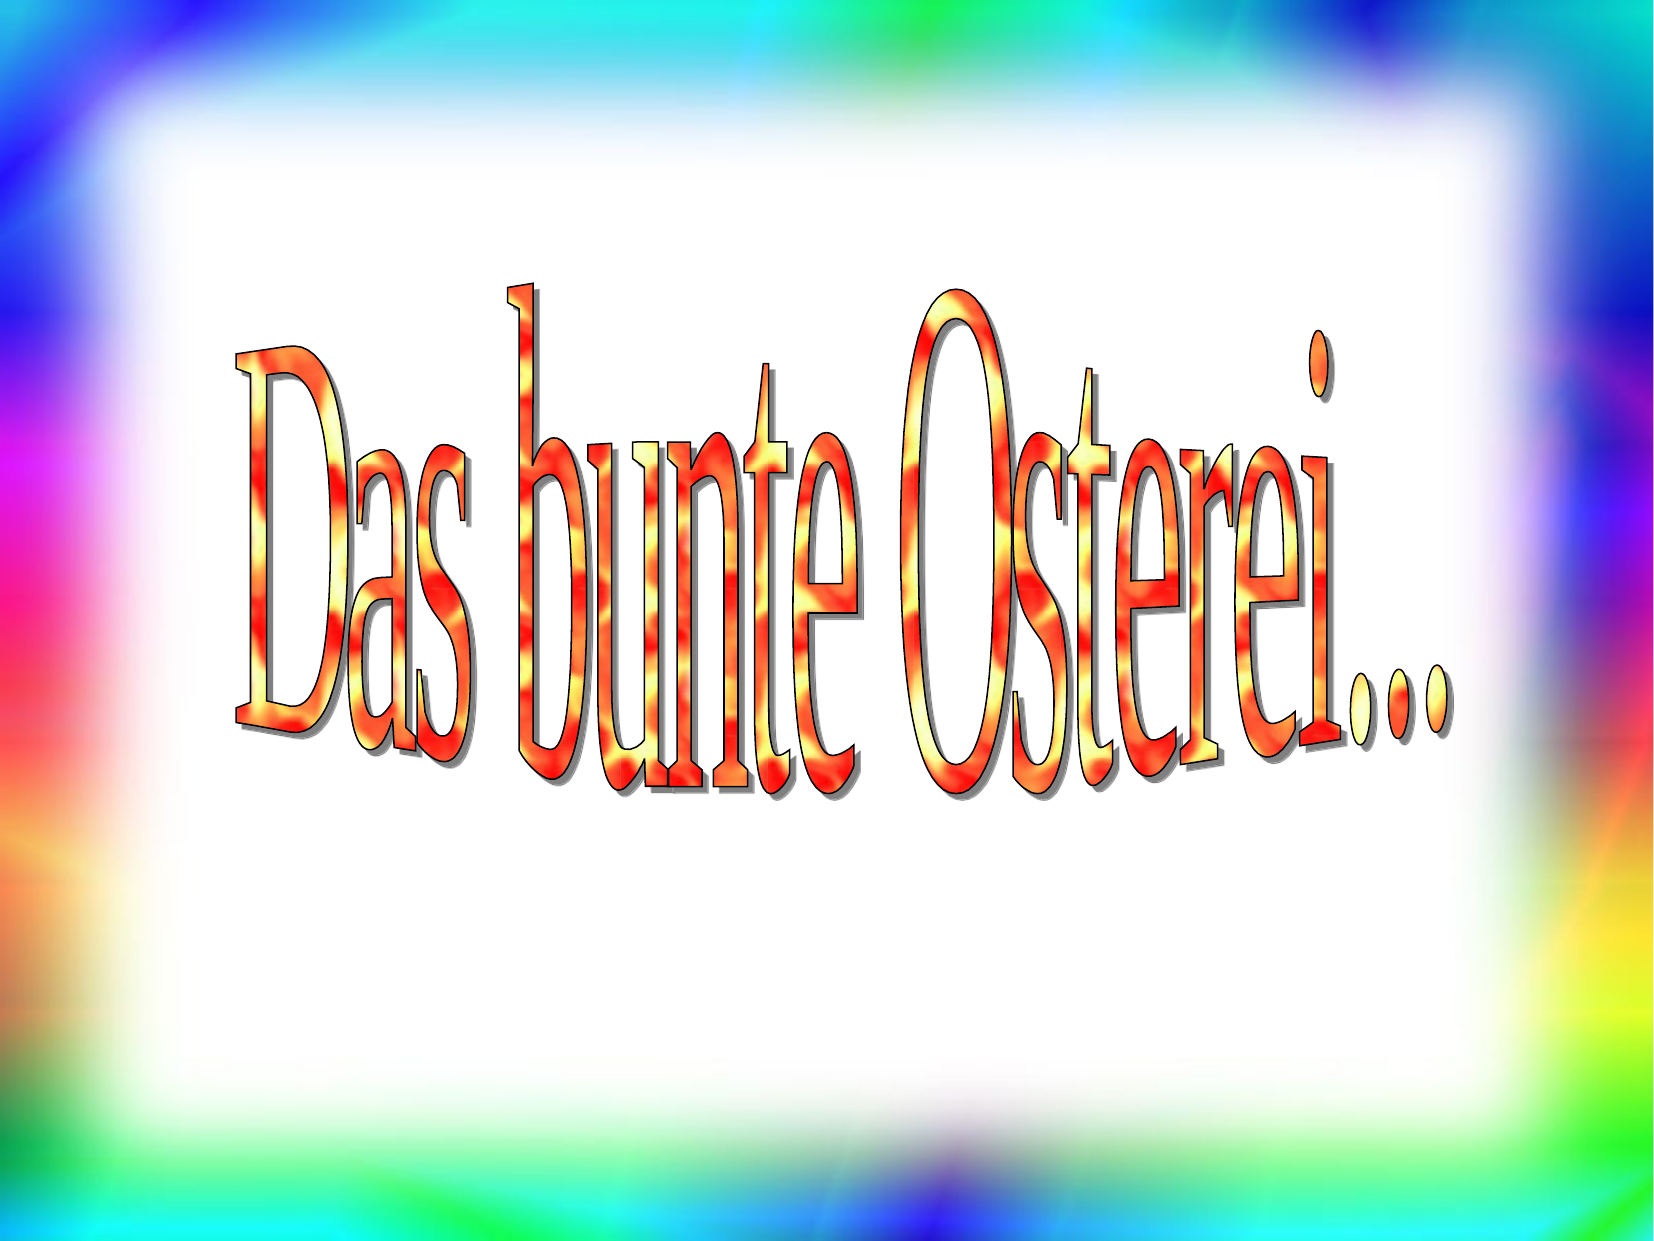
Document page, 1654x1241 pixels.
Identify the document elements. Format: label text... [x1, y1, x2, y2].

text_box Das bunte Osterei... [1309, 330, 1328, 397]
text_box Das bunte Osterei... [1115, 439, 1180, 777]
text_box Das bunte Osterei... [348, 449, 416, 751]
text_box Das bunte Osterei... [1067, 368, 1113, 786]
text_box Das bunte Osterei... [1299, 612, 1341, 746]
text_box Das bunte Osterei... [519, 458, 587, 780]
text_box Das bunte Osterei... [1013, 691, 1029, 758]
text_box Das bunte Osterei... [1426, 665, 1447, 733]
text_box Das bunte Osterei... [1350, 673, 1371, 745]
text_box Das bunte Osterei... [1234, 446, 1299, 757]
text_box Das bunte Osterei... [1180, 444, 1233, 765]
text_box Das bunte Osterei... [507, 283, 534, 410]
text_box Das bunte Osterei... [417, 444, 471, 762]
text_box Das bunte Osterei... [1013, 432, 1067, 794]
text_box Das bunte Osterei... [236, 346, 348, 733]
text_box Das bunte Osterei... [519, 408, 573, 488]
text_box Das bunte Osterei... [587, 432, 748, 791]
text_box Das bunte Osterei... [744, 363, 790, 794]
text_box Das bunte Osterei... [900, 289, 1012, 794]
picture [0, 0, 1654, 1241]
text_box Das bunte Osterei... [792, 432, 858, 794]
text_box Das bunte Osterei... [1301, 456, 1327, 608]
text_box Das bunte Osterei... [1388, 669, 1409, 739]
